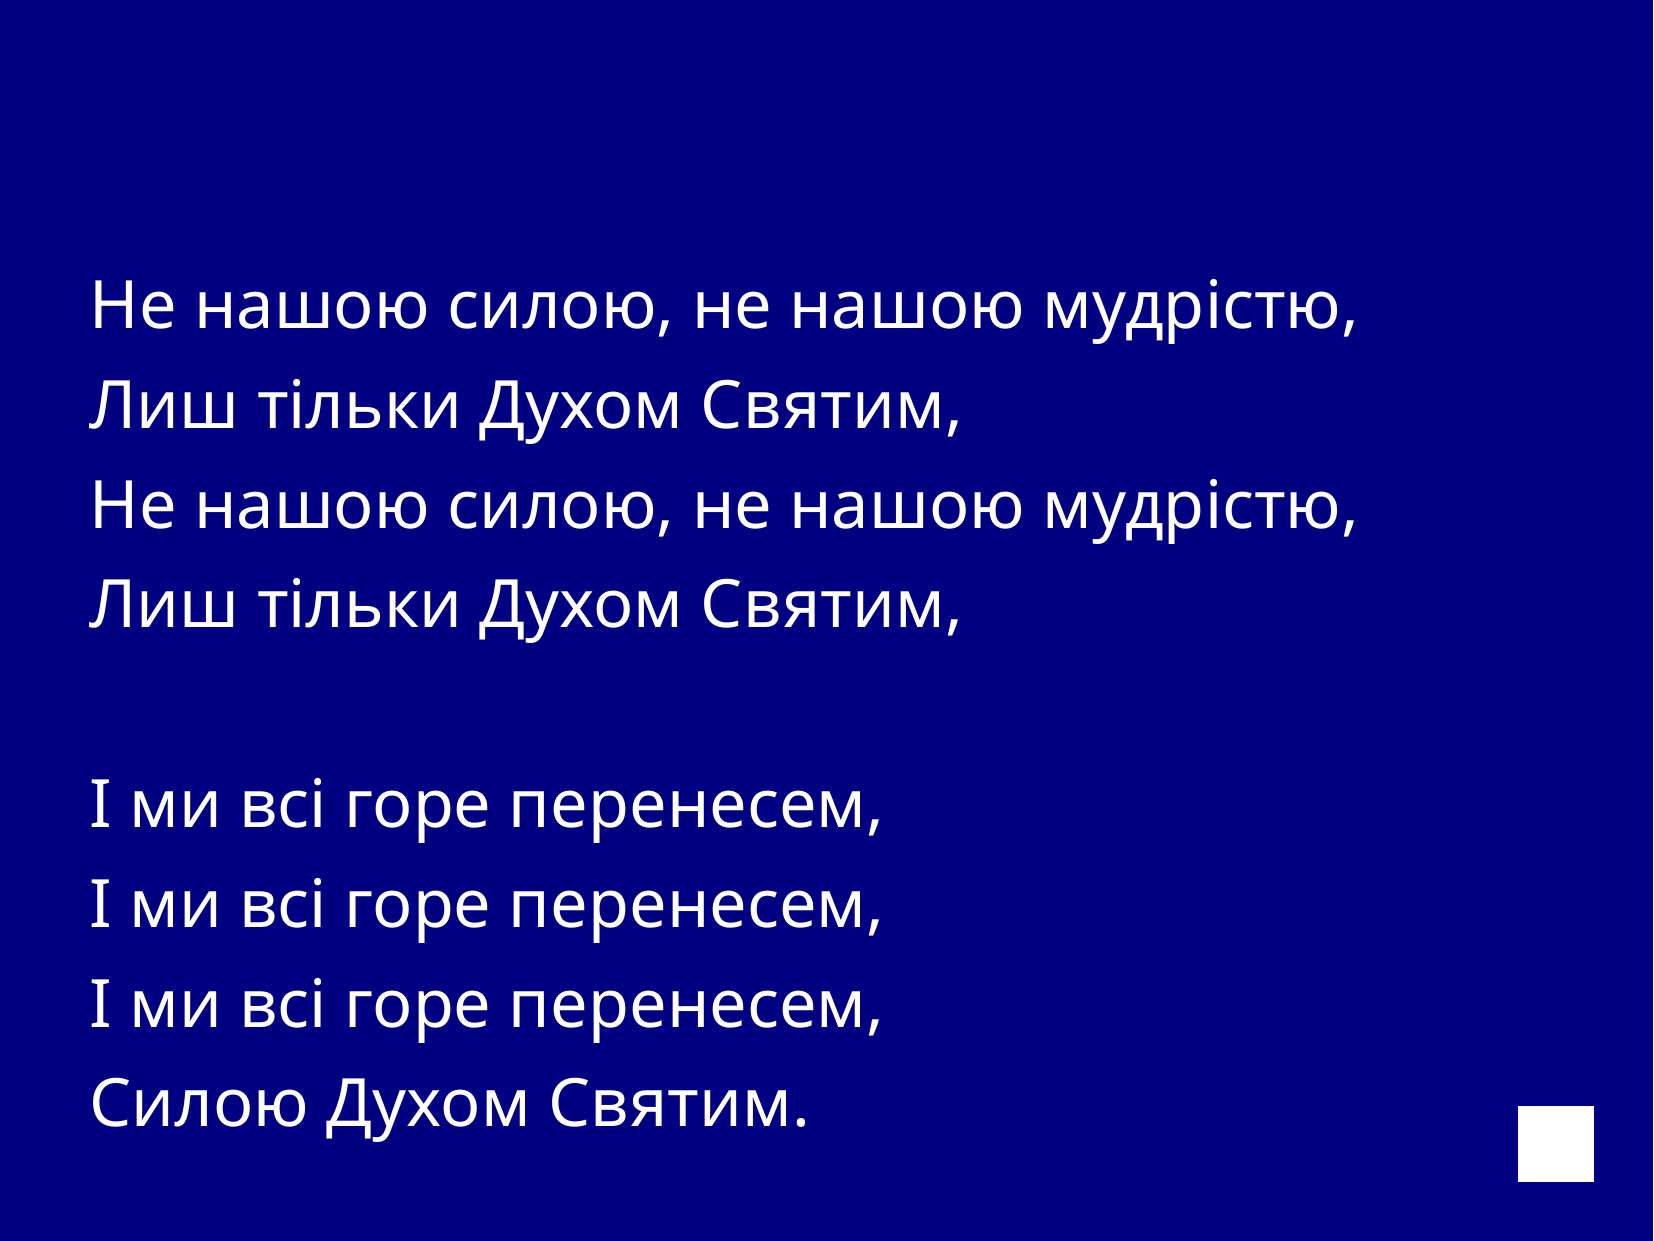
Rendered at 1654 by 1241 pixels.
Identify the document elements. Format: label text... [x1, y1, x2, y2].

text_box [1518, 1106, 1594, 1182]
text_box Не нашою силою, не нашою мудрістю, Лиш тільки Духом Святим, Не нашою силою, не нашою мудрістю, Лиш тільки Духом Святим, І ми всі горе перенесем, І ми всі горе перенесем, І ми всі горе перенесем, Силою Духом Святим. [75, 150, 1576, 1163]
